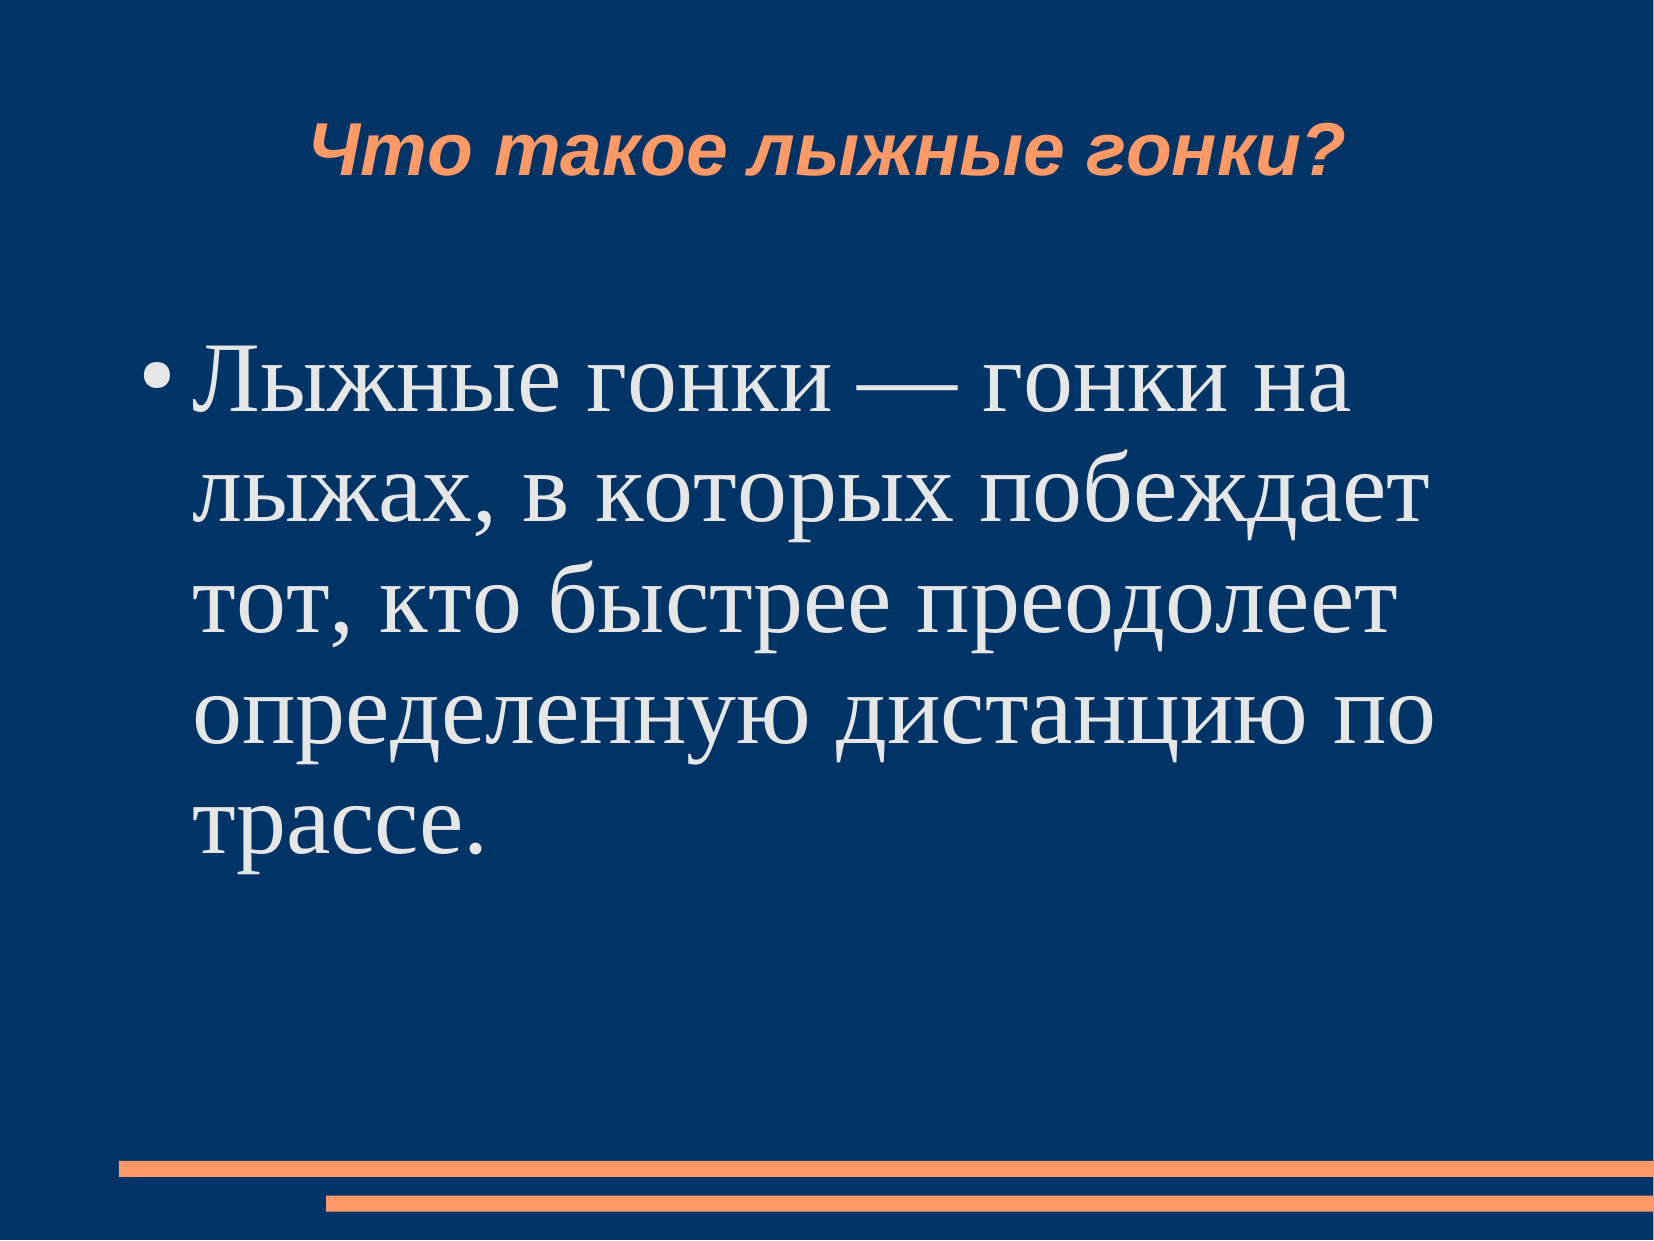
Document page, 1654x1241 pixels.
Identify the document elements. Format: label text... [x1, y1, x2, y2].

list Лыжные гонки — гонки на лыжах, в которых побеждает тот, кто быстрее преодолеет определенную дистанцию по трассе. [121, 322, 1561, 1132]
title Что такое лыжные гонки? [121, 46, 1534, 254]
